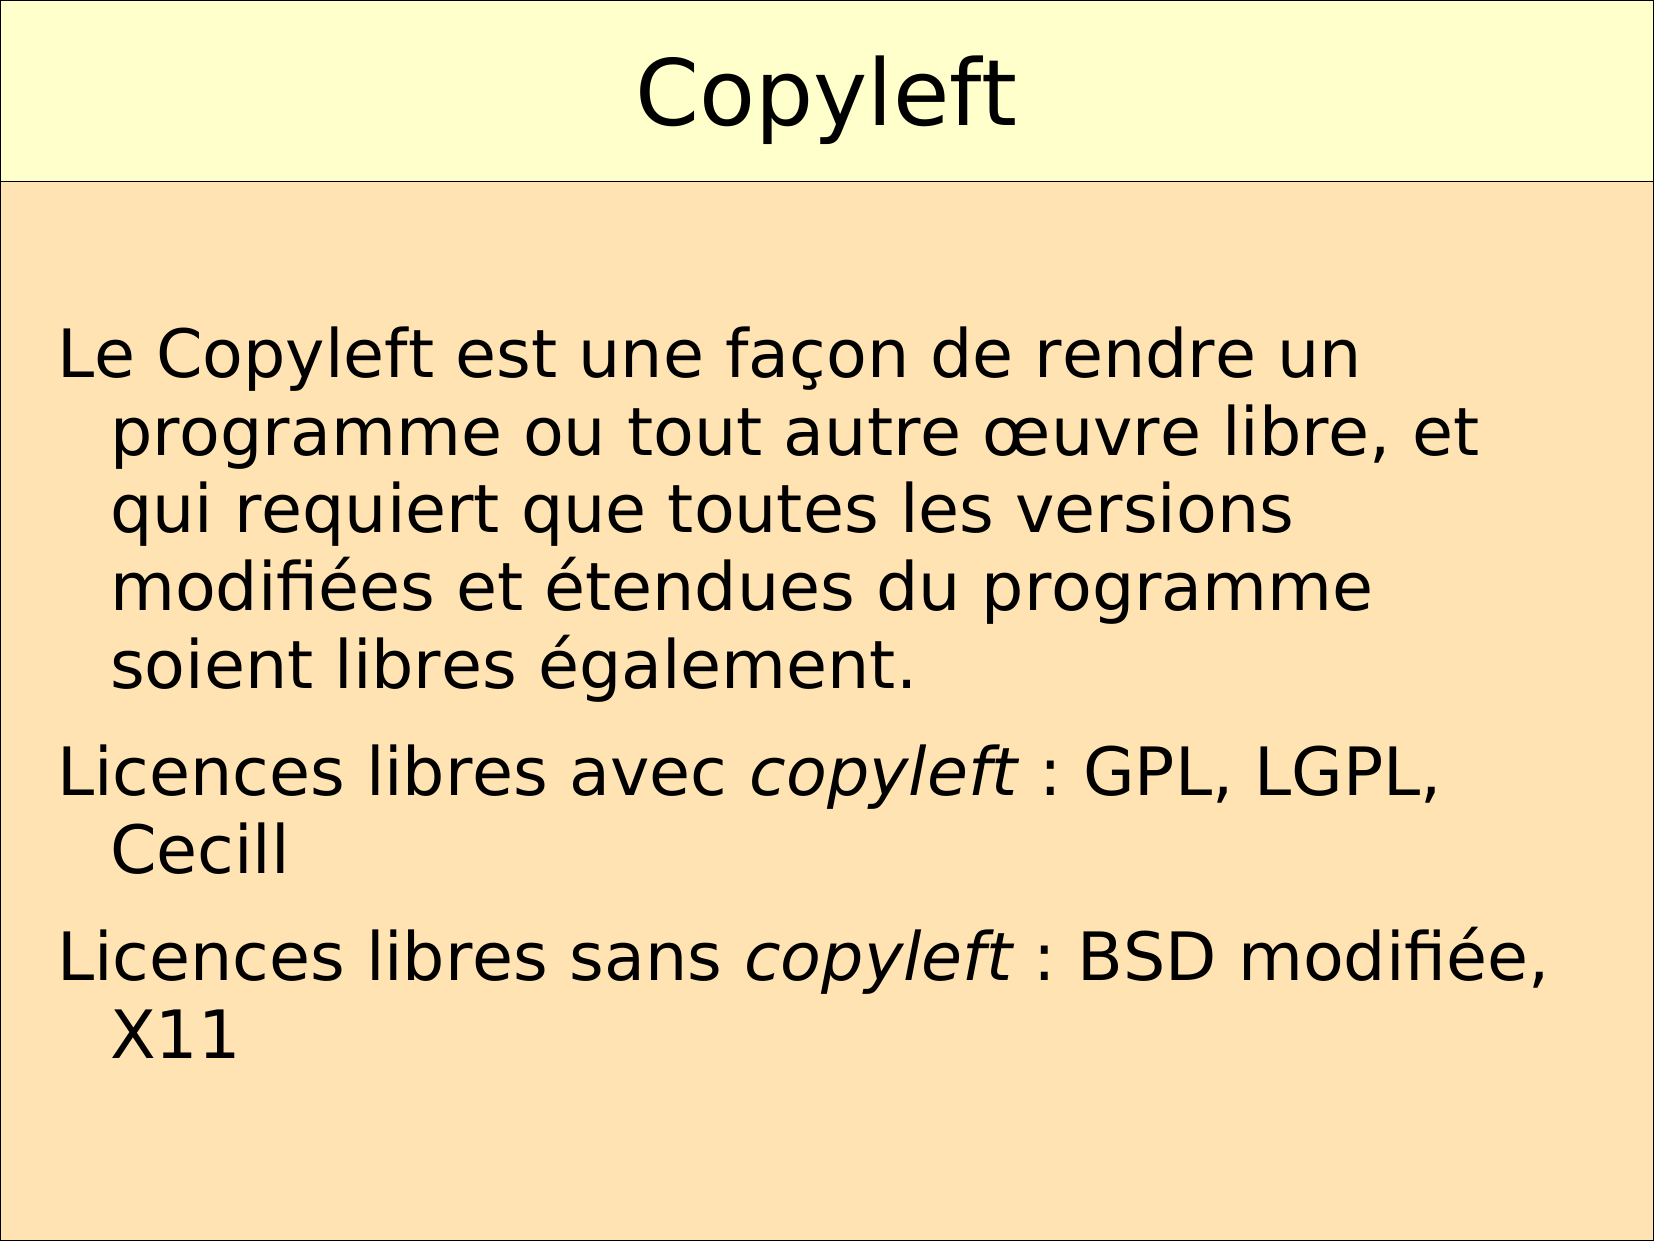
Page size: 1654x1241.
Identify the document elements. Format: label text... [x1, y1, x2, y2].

title Copyleft [0, 33, 1654, 154]
list Le Copyleft est une façon de rendre un programme ou tout autre œuvre libre, et qui requiert que toutes les versions modifiées et étendues du programme soient libres également. Licences libres avec copyleft : GPL, LGPL, Cecill Licences libres sans copyleft : BSD modifiée, X11 [39, 315, 1592, 1075]
